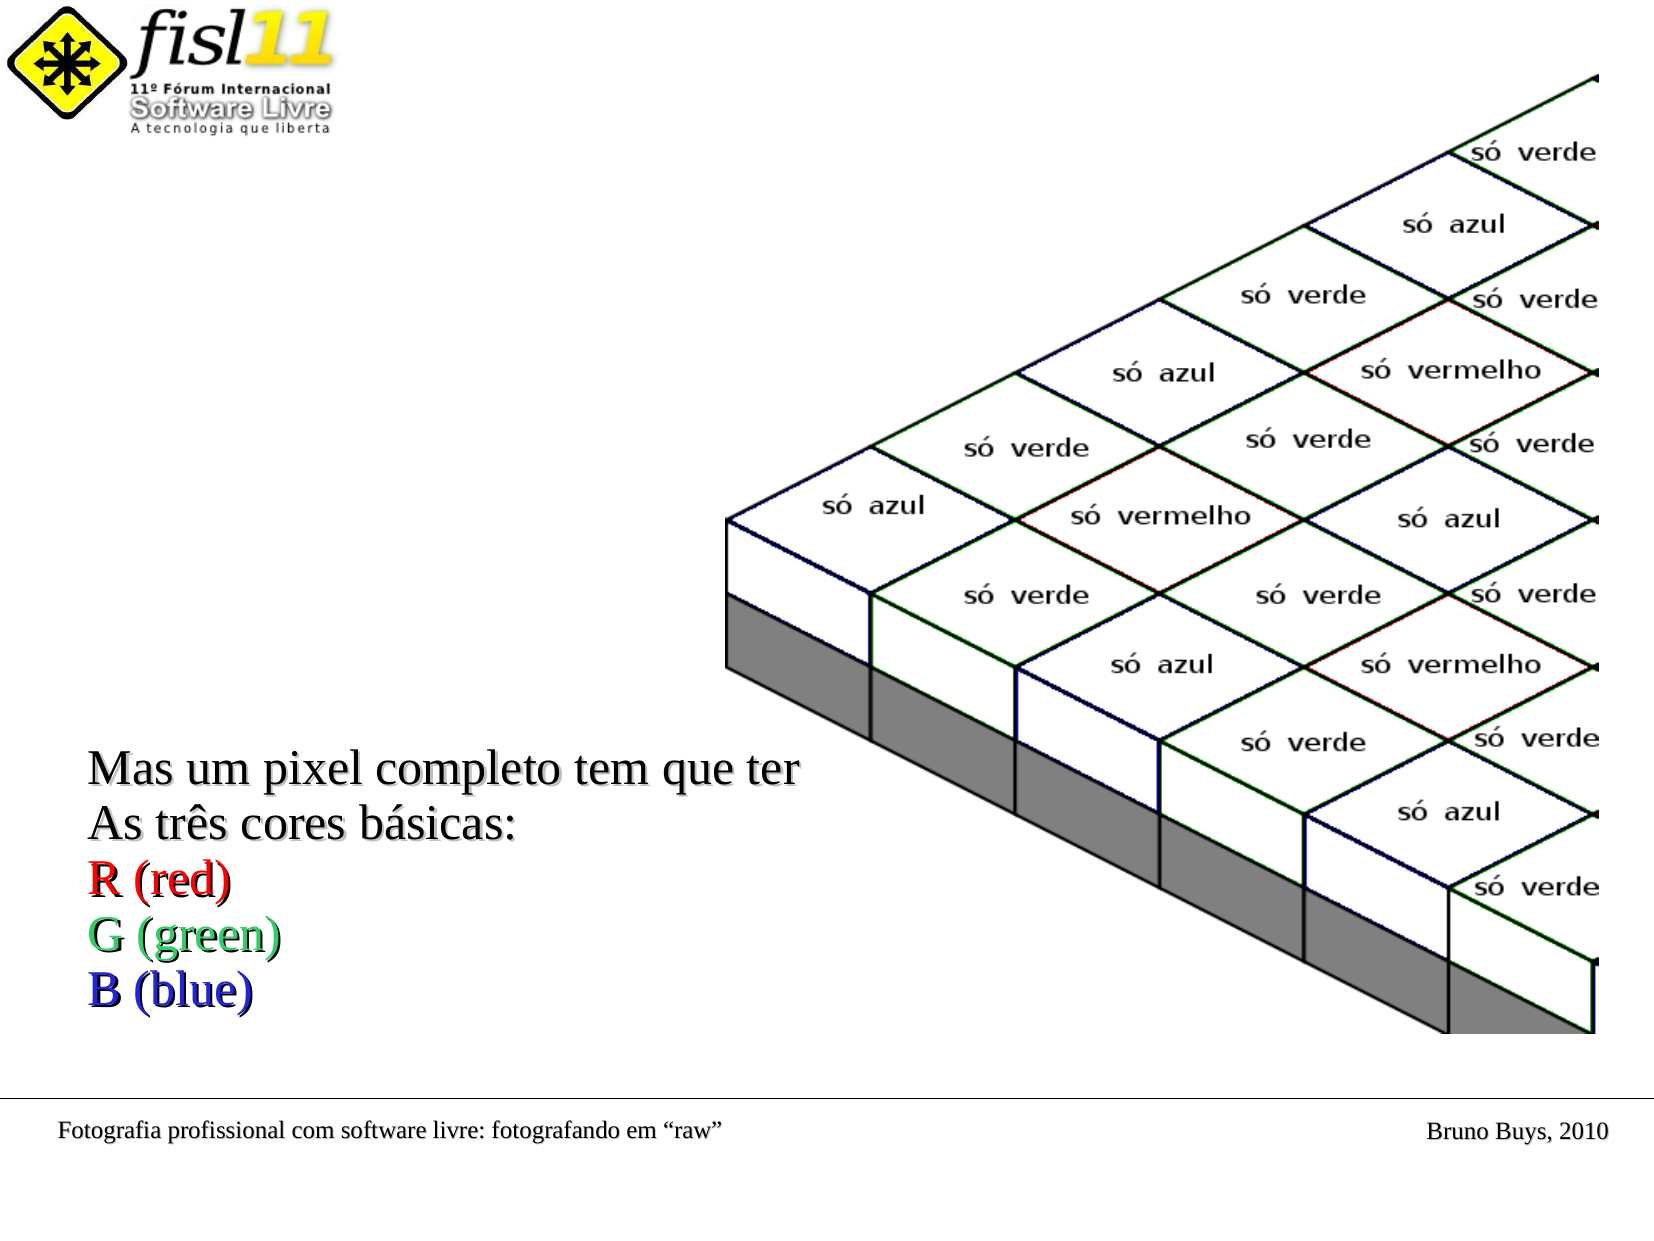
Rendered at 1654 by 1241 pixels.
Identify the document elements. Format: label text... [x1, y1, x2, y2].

picture [5, 3, 343, 148]
text_box Bruno Buys, 2010 [1411, 1110, 1625, 1153]
text_box Fotografia profissional com software livre: fotografando em “raw” [42, 1108, 739, 1152]
text_box Mas um pixel completo tem que ter As três cores básicas: R (red) G (green) B (blue) [73, 732, 816, 1024]
picture [725, 74, 1599, 1034]
